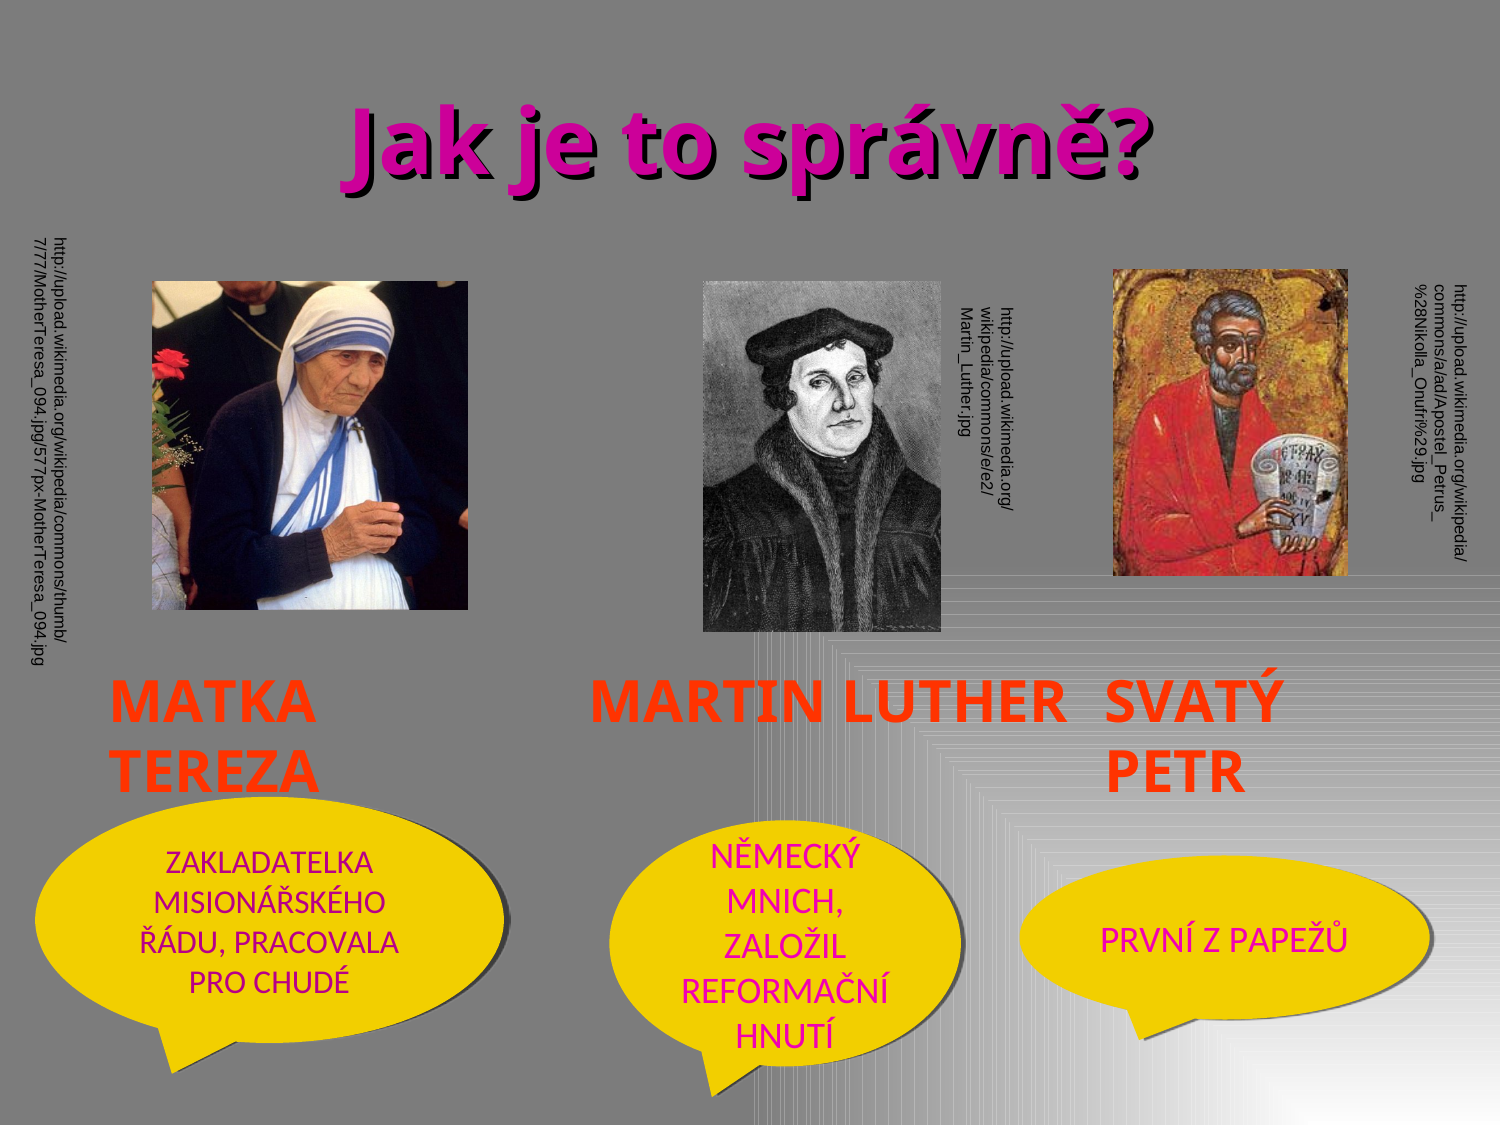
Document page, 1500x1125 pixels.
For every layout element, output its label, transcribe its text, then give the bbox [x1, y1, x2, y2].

picture [1113, 269, 1348, 577]
text_box SVATÝ PETR [1089, 656, 1454, 812]
text_box http://upload.wikimedia.org/wikipedia/commons/thumb/7/77/MotherTeresa_094.jpg/577px-MotherTeresa_094.jpg [23, 222, 79, 692]
text_box PRVNÍ Z PAPEŽŮ [1019, 855, 1430, 1041]
text_box MATKA TEREZA [93, 656, 551, 812]
title Jak je to správně? [75, 45, 1426, 233]
text_box ZAKLADATELKA MISIONÁŘSKÉHO ŘÁDU, PRACOVALA PRO CHUDÉ [35, 812, 504, 1074]
text_box http://upload.wikimedia.org/wikipedia/commons/e/e2/Martin_Luther.jpg [950, 292, 1026, 598]
text_box http://upload.wikimedia.org/wikipedia/commons/a/ad/Apostel_Petrus_%28Nikolla_Onufri%29.jpg [1403, 269, 1480, 587]
picture [152, 281, 468, 610]
text_box MARTIN LUTHER [574, 656, 1089, 742]
text_box NĚMECKÝ MNICH, ZALOŽIL REFORMAČNÍ HNUTÍ [609, 820, 961, 1098]
picture [703, 281, 941, 633]
